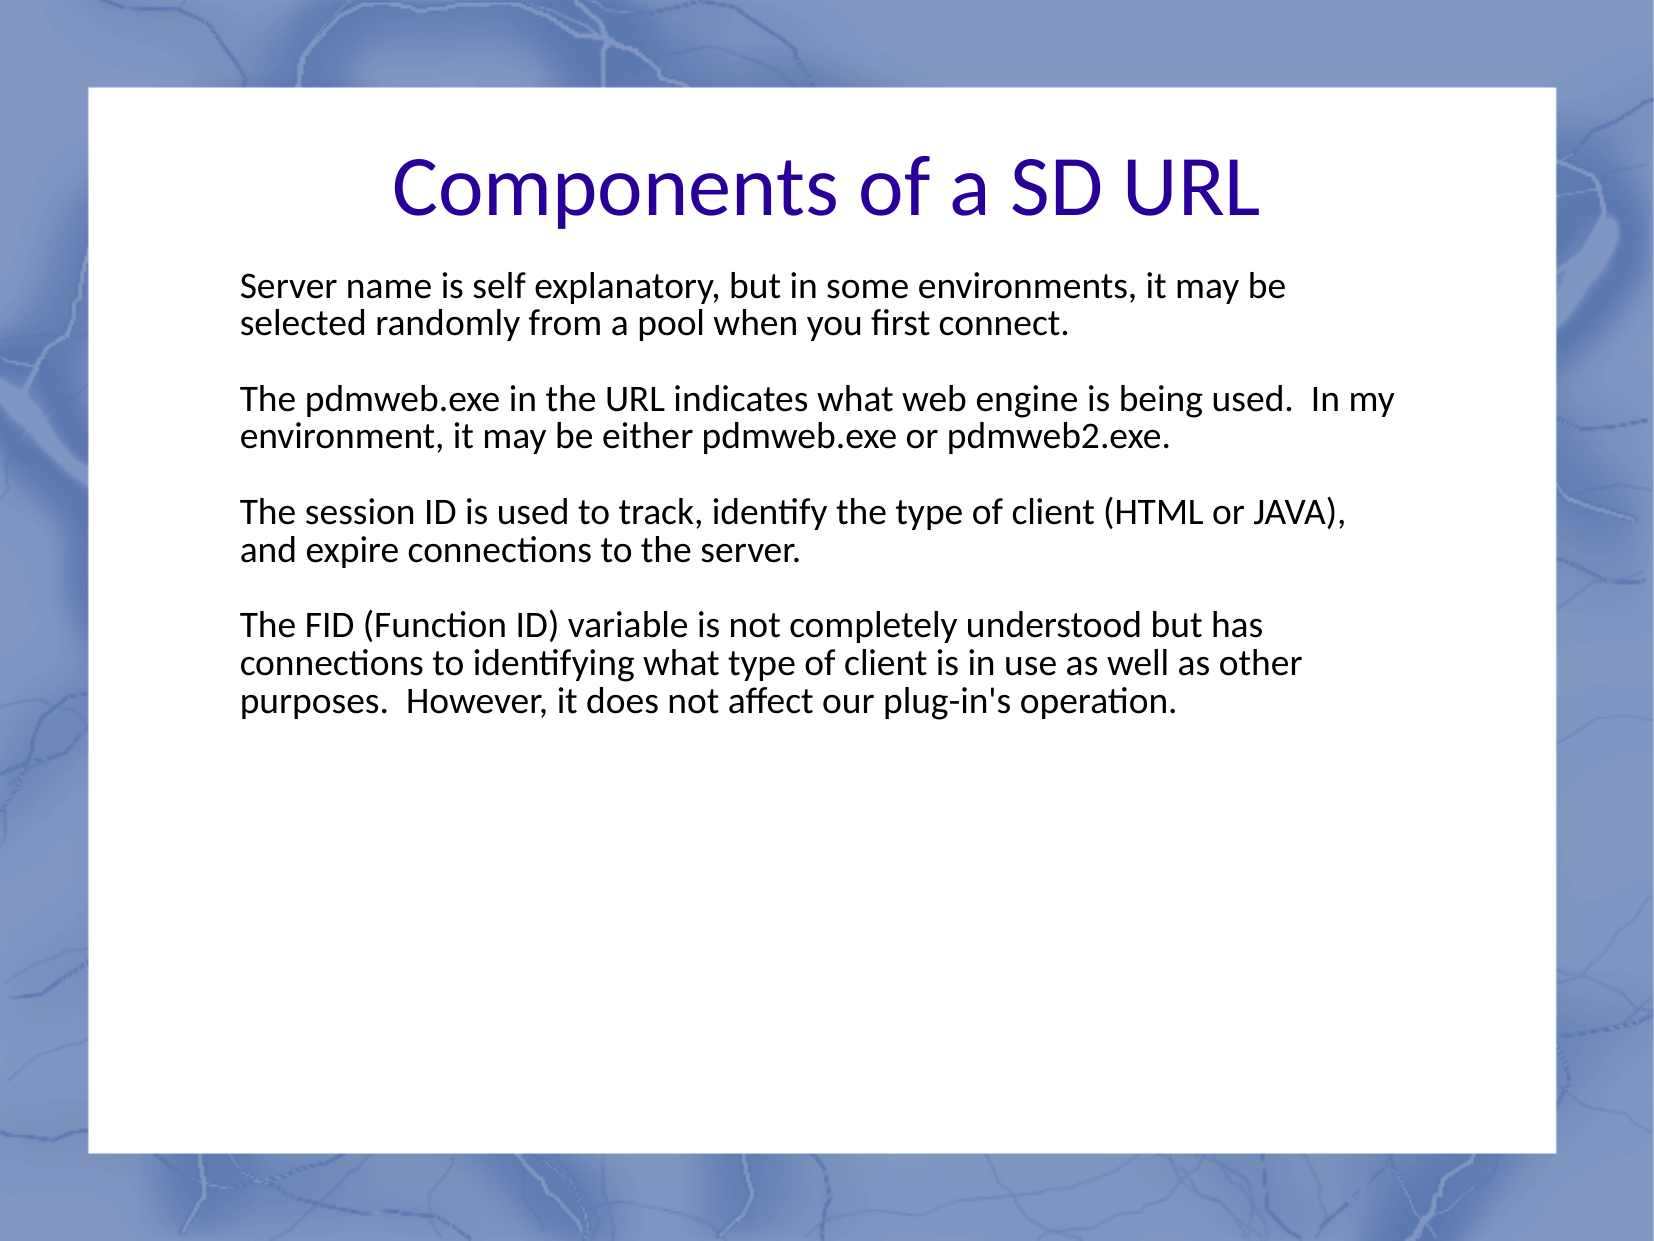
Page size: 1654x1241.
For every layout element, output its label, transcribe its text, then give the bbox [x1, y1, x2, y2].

title Components of a SD URL [118, 90, 1536, 298]
picture [0, 0, 1654, 1241]
text_box Server name is self explanatory, but in some environments, it may be selected randomly from a pool when you first connect. The pdmweb.exe in the URL indicates what web engine is being used. In my environment, it may be either pdmweb.exe or pdmweb2.exe. The session ID is used to track, identify the type of client (HTML or JAVA), and expire connections to the server. The FID (Function ID) variable is not completely understood but has connections to identifying what type of client is in use as well as other purposes. However, it does not affect our plug-in's operation. [225, 262, 1426, 943]
